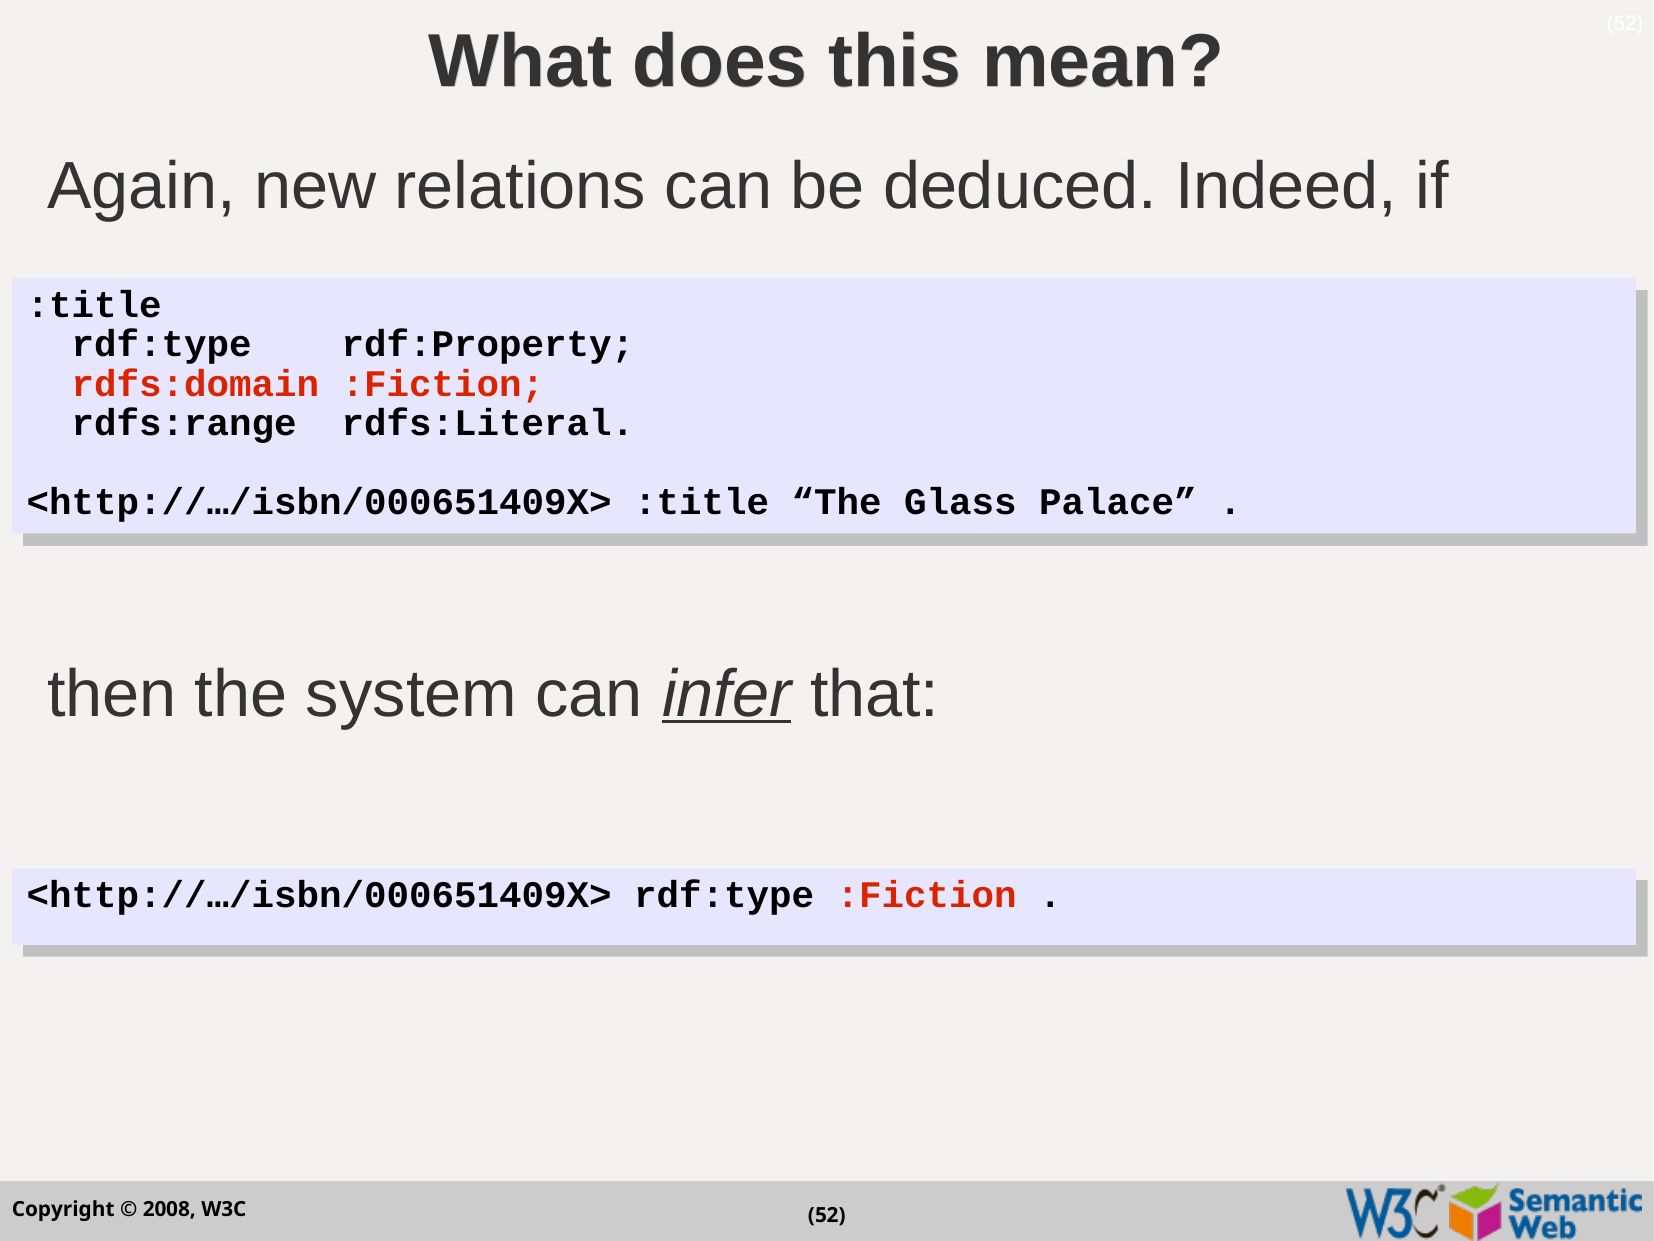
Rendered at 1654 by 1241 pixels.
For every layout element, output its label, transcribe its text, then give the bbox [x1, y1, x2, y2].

text_box :title rdf:type rdf:Property; rdfs:domain :Fiction; rdfs:range rdfs:Literal. <http://…/isbn/000651409X> :title “The Glass Palace” . [11, 278, 1636, 534]
list then the system can infer that: [29, 655, 1624, 745]
picture [1346, 1181, 1642, 1241]
title What does this mean? [0, 0, 1654, 119]
list Again, new relations can be deduced. Indeed, if [29, 147, 1624, 237]
text_box <http://…/isbn/000651409X> rdf:type :Fiction . [11, 869, 1636, 945]
